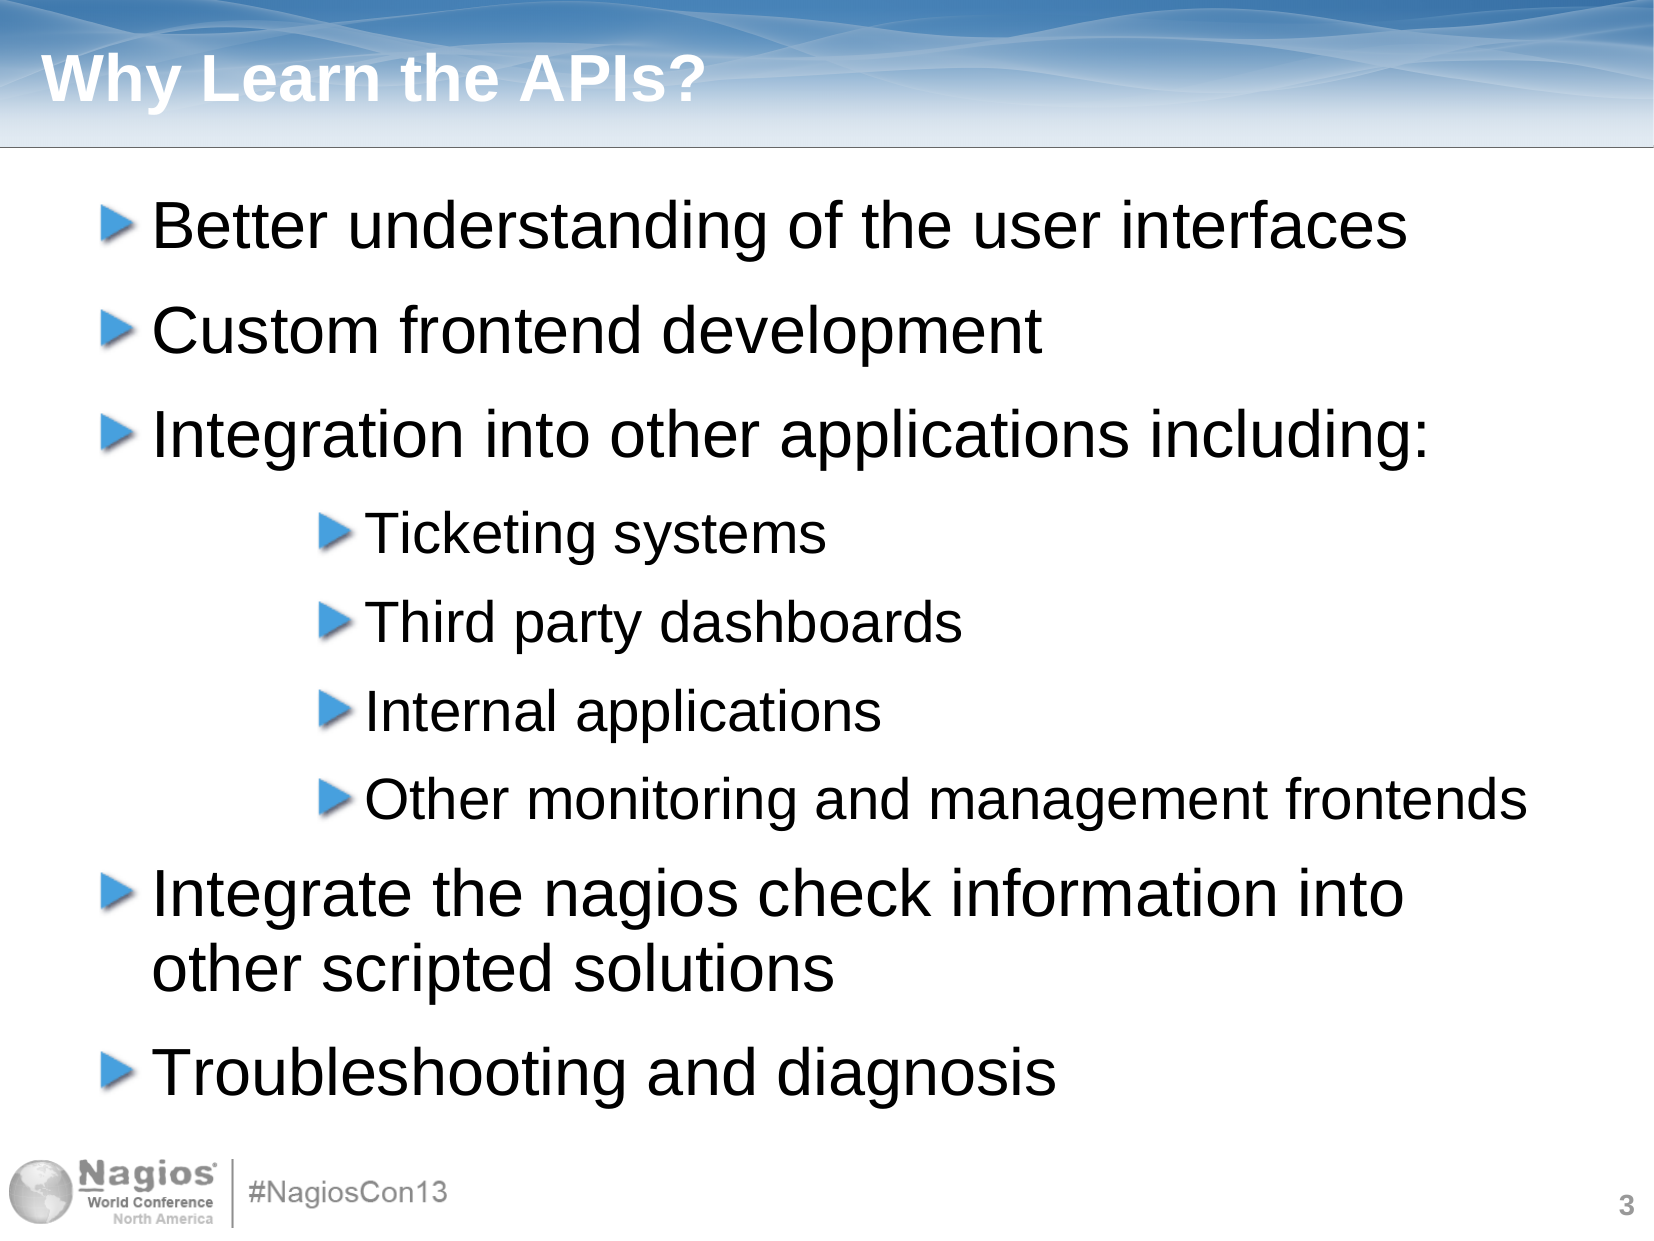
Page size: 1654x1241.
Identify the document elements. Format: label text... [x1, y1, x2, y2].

picture [9, 1159, 453, 1228]
title Why Learn the APIs? [41, 29, 1248, 127]
picture [0, 0, 1654, 147]
list Better understanding of the user interfaces Custom frontend development Integration into other applications including: Ticketing systems Third party dashboards Internal applications Other monitoring and management frontends Integrate the nagios check information into other scripted solutions Troubleshooting and diagnosis [80, 188, 1569, 1109]
